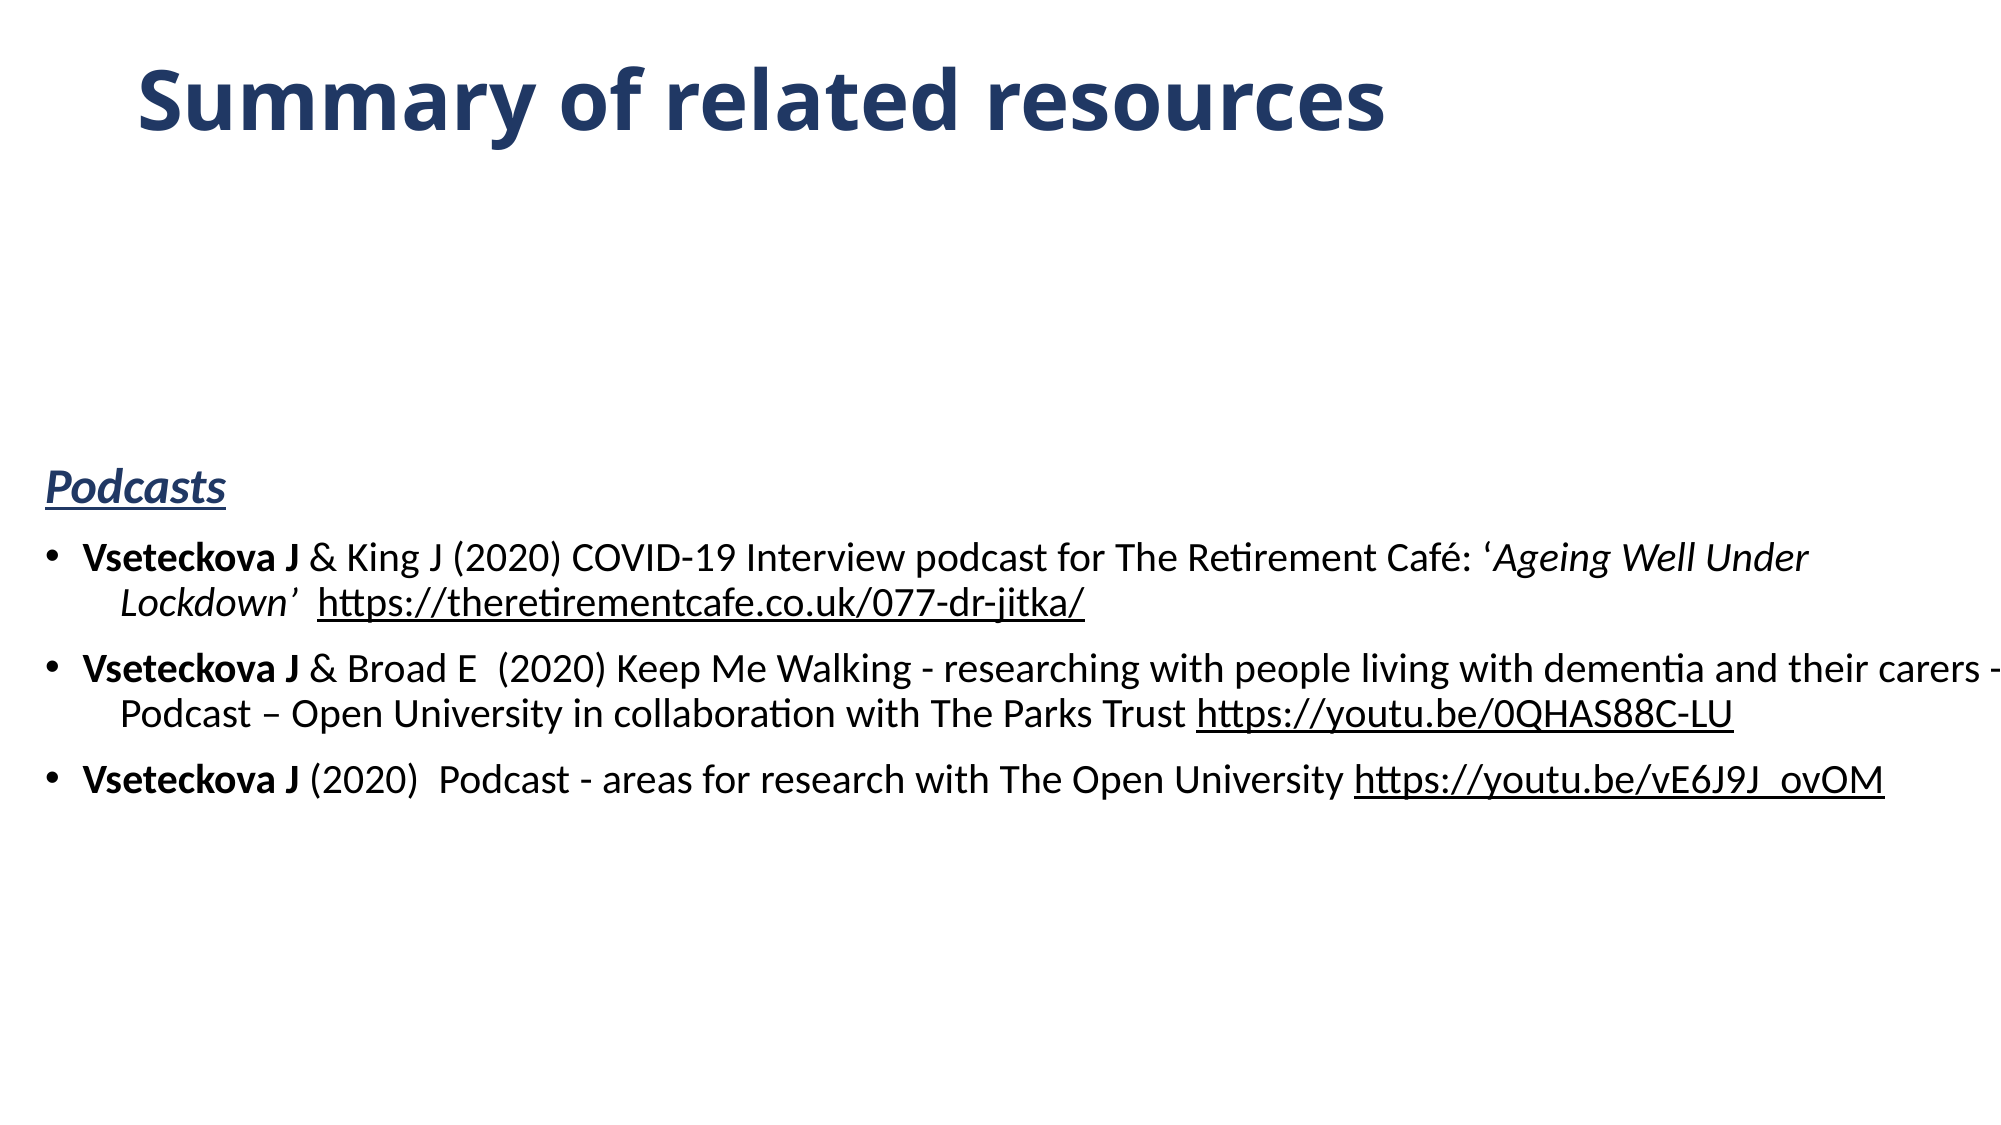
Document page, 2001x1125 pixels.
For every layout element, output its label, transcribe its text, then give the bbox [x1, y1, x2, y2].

list Podcasts Vseteckova J & King J (2020) COVID-19 Interview podcast for The Retirement Café: ‘Ageing Well Under Lockdown’ https://theretirementcafe.co.uk/077-dr-jitka/ Vseteckova J & Broad E (2020) Keep Me Walking - researching with people living with dementia and their carers - Podcast – Open University in collaboration with The Parks Trust https://youtu.be/0QHAS88C-LU Vseteckova J (2020) Podcast - areas for research with The Open University https://youtu.be/vE6J9J_ovOM [30, 147, 2000, 1125]
title Summary of related resources [122, 0, 1863, 147]
